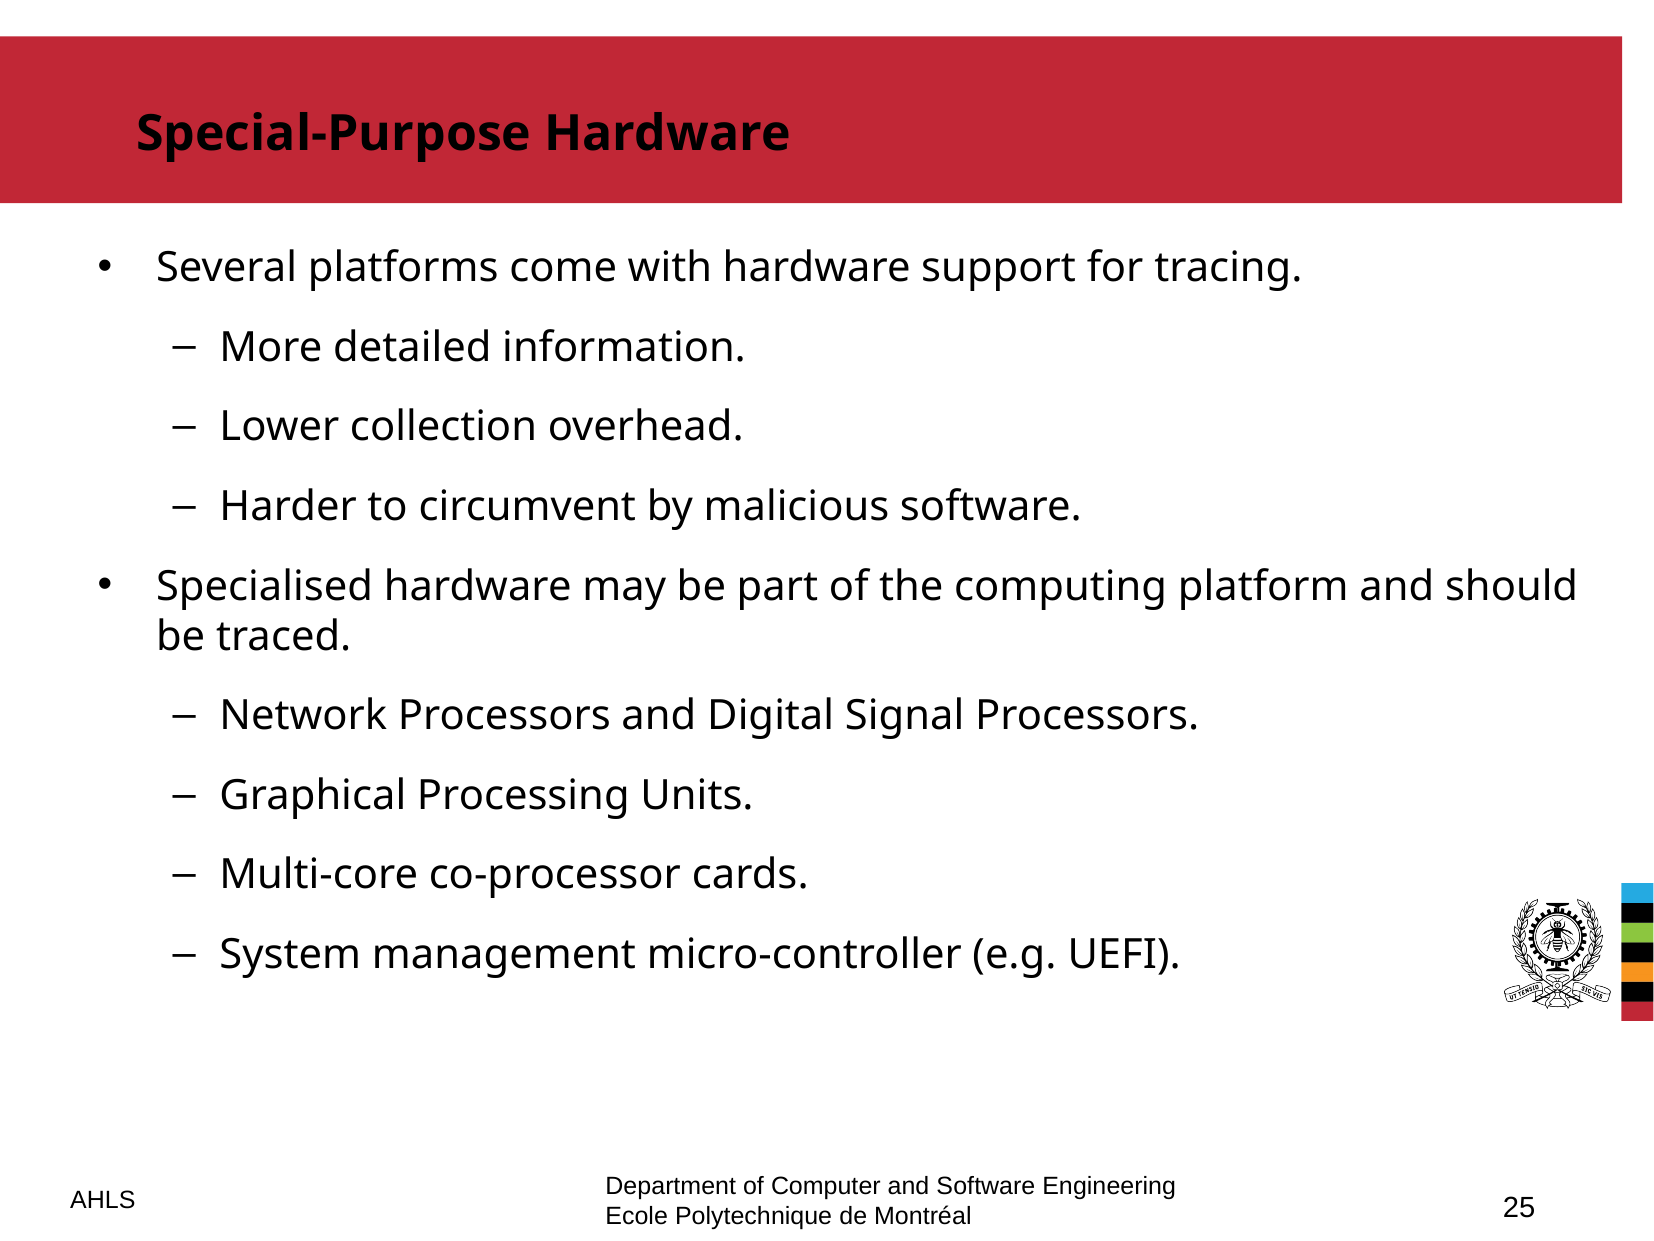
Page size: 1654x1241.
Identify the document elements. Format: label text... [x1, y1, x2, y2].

picture [1615, 883, 1654, 1021]
list Several platforms come with hardware support for tracing. More detailed information. Lower collection overhead. Harder to circumvent by malicious software. Specialised hardware may be part of the computing platform and should be traced. Network Processors and Digital Signal Processors. Graphical Processing Units. Multi-core co-processor cards. System management micro-controller (e.g. UEFI). [82, 232, 1615, 1163]
title Special-Purpose Hardware [103, 62, 1602, 168]
